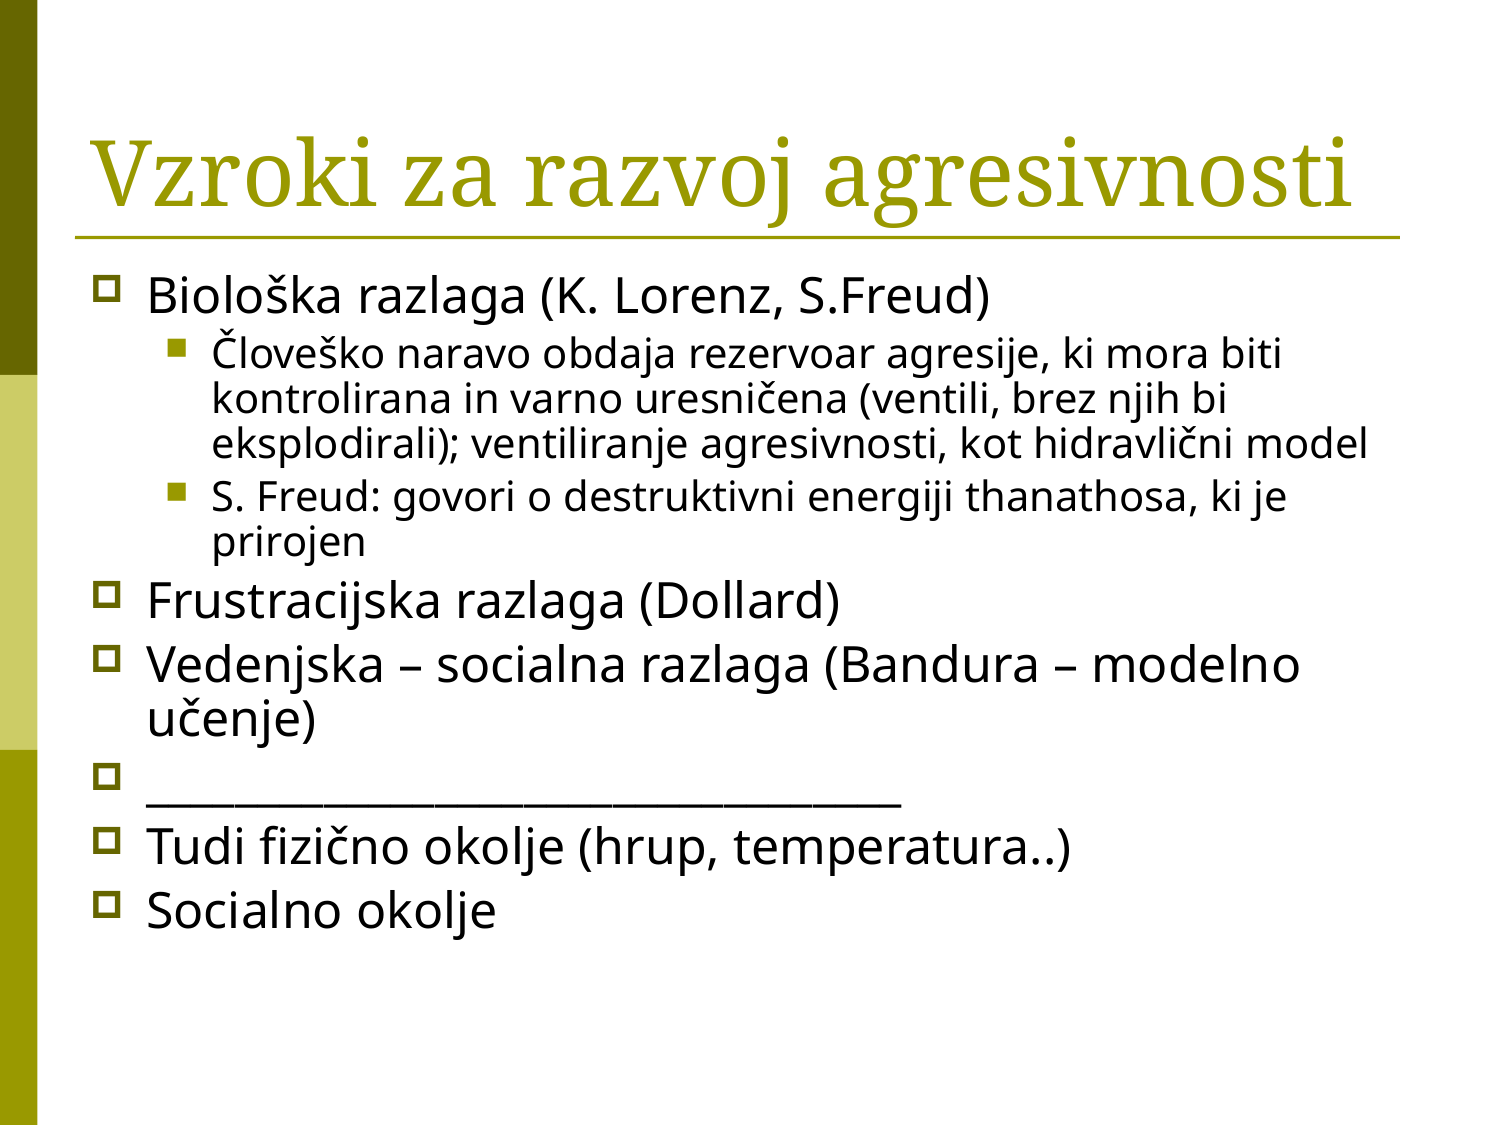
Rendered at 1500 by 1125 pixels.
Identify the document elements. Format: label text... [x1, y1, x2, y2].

list Biološka razlaga (K. Lorenz, S.Freud) Človeško naravo obdaja rezervoar agresije, ki mora biti kontrolirana in varno uresničena (ventili, brez njih bi eksplodirali); ventiliranje agresivnosti, kot hidravlični model S. Freud: govori o destruktivni energiji thanathosa, ki je prirojen Frustracijska razlaga (Dollard) Vedenjska – socialna razlaga (Bandura – modelno učenje) __________________________________ Tudi fizično okolje (hrup, temperatura..) Socialno okolje [75, 262, 1425, 1006]
title Vzroki za razvoj agresivnosti [75, 45, 1425, 233]
